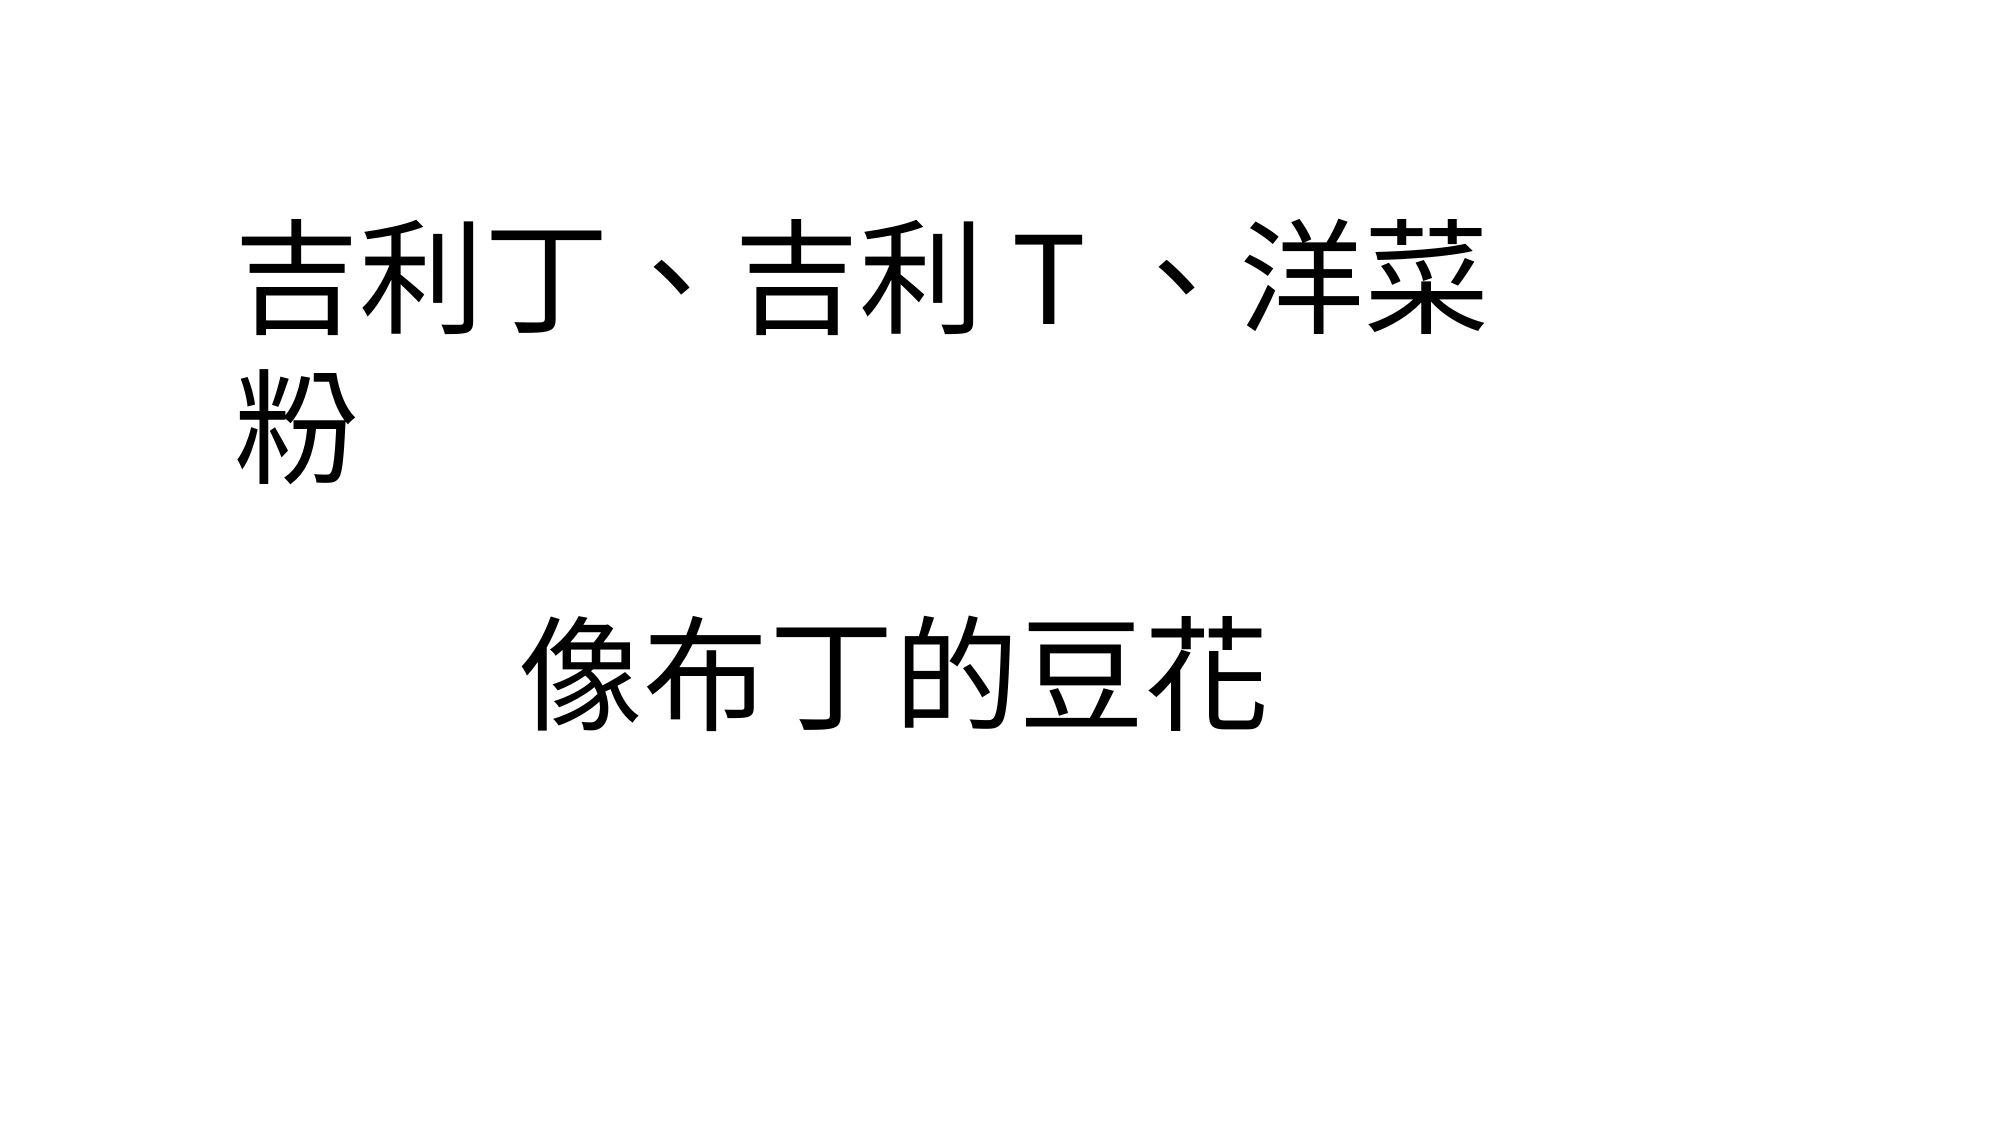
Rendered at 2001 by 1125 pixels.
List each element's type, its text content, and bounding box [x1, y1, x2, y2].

text_box 吉利丁、吉利T、洋菜粉 [219, 191, 1584, 359]
text_box 像布丁的豆花 [503, 588, 1868, 756]
